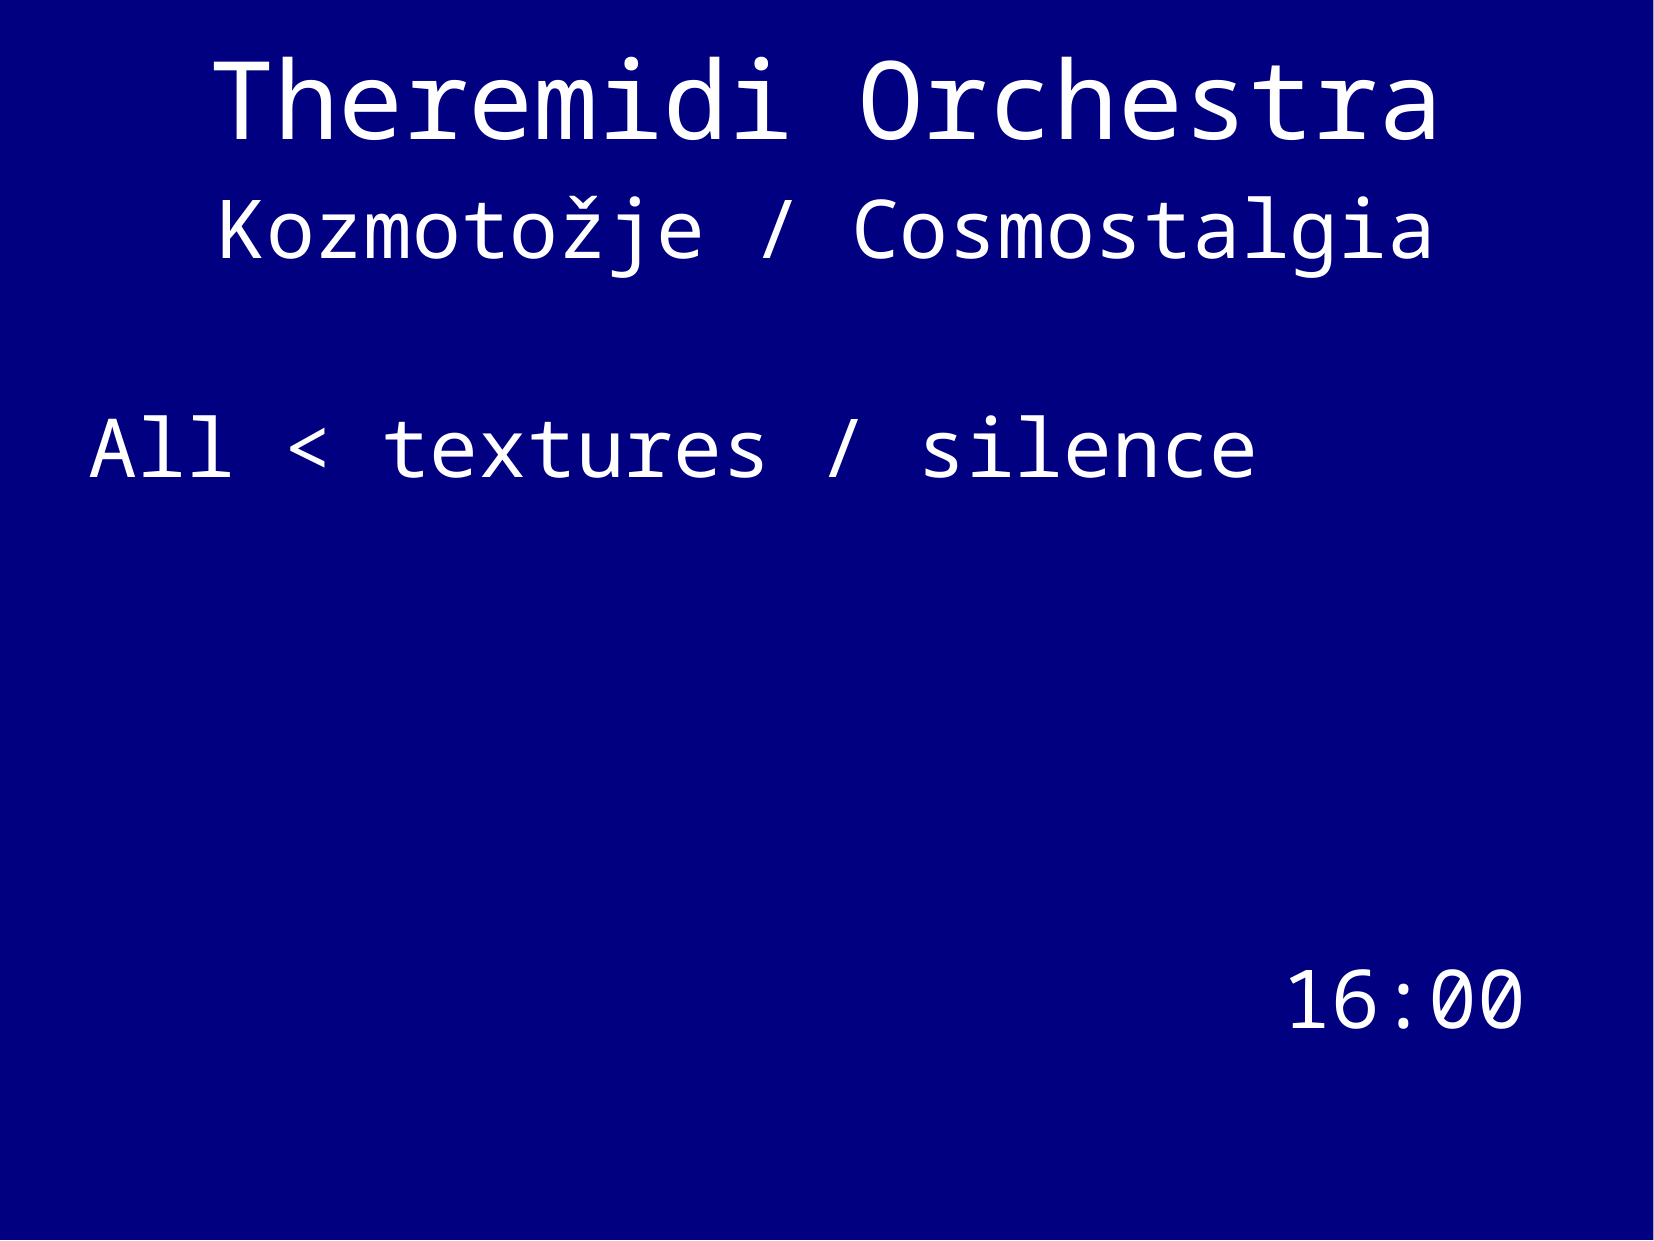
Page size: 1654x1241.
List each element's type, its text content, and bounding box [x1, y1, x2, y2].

text_box 16:00 [1282, 900, 1620, 1096]
subtitle All < textures / silence [88, 272, 1566, 1063]
title Theremidi Orchestra Kozmotožje / Cosmostalgia [82, 49, 1571, 257]
